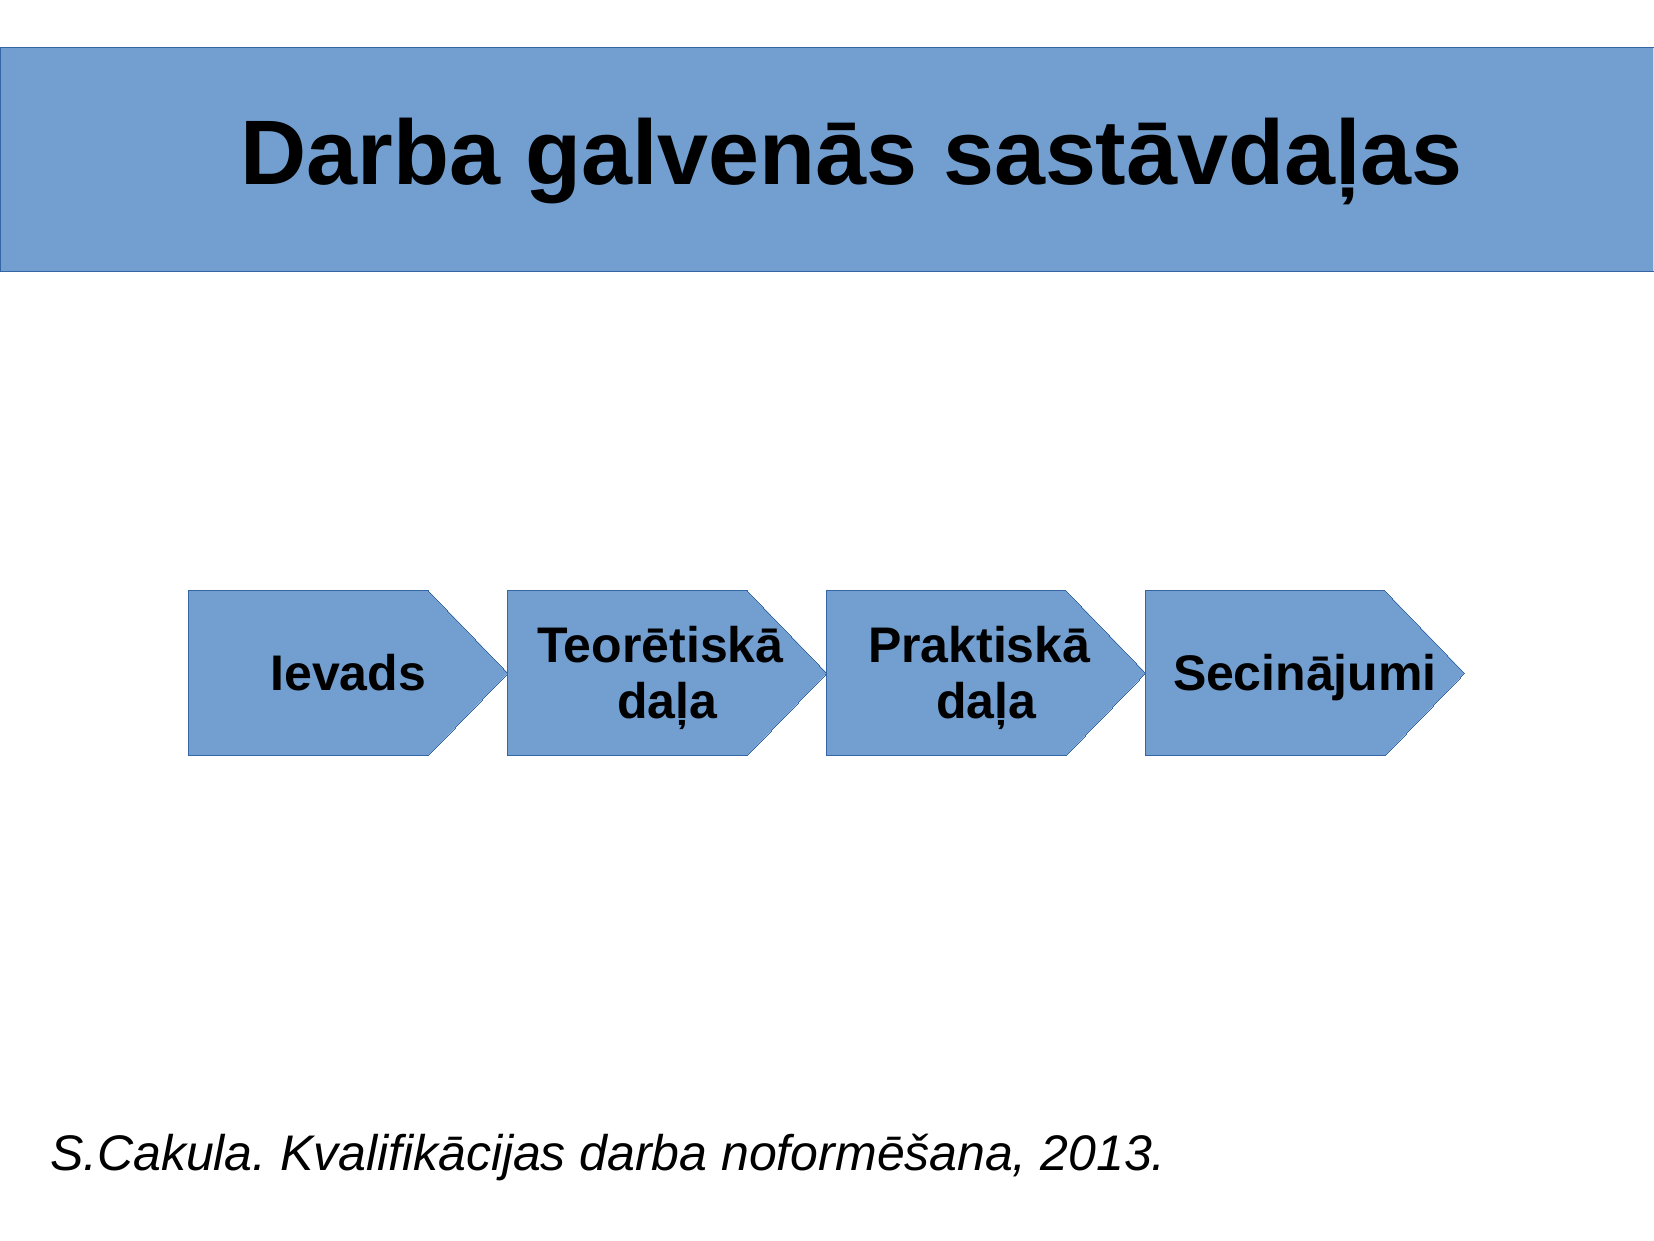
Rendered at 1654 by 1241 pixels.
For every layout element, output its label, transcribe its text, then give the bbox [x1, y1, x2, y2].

text_box Ievads [188, 590, 507, 756]
text_box Teorētiskā daļa [507, 590, 826, 756]
text_box Praktiskā daļa [826, 590, 1145, 756]
title Darba galvenās sastāvdaļas [82, 49, 1571, 257]
text_box [0, 47, 1654, 272]
text_box Secinājumi [1145, 590, 1465, 756]
text_box S.Cakula. Kvalifikācijas darba noformēšana, 2013. [35, 1117, 1182, 1189]
